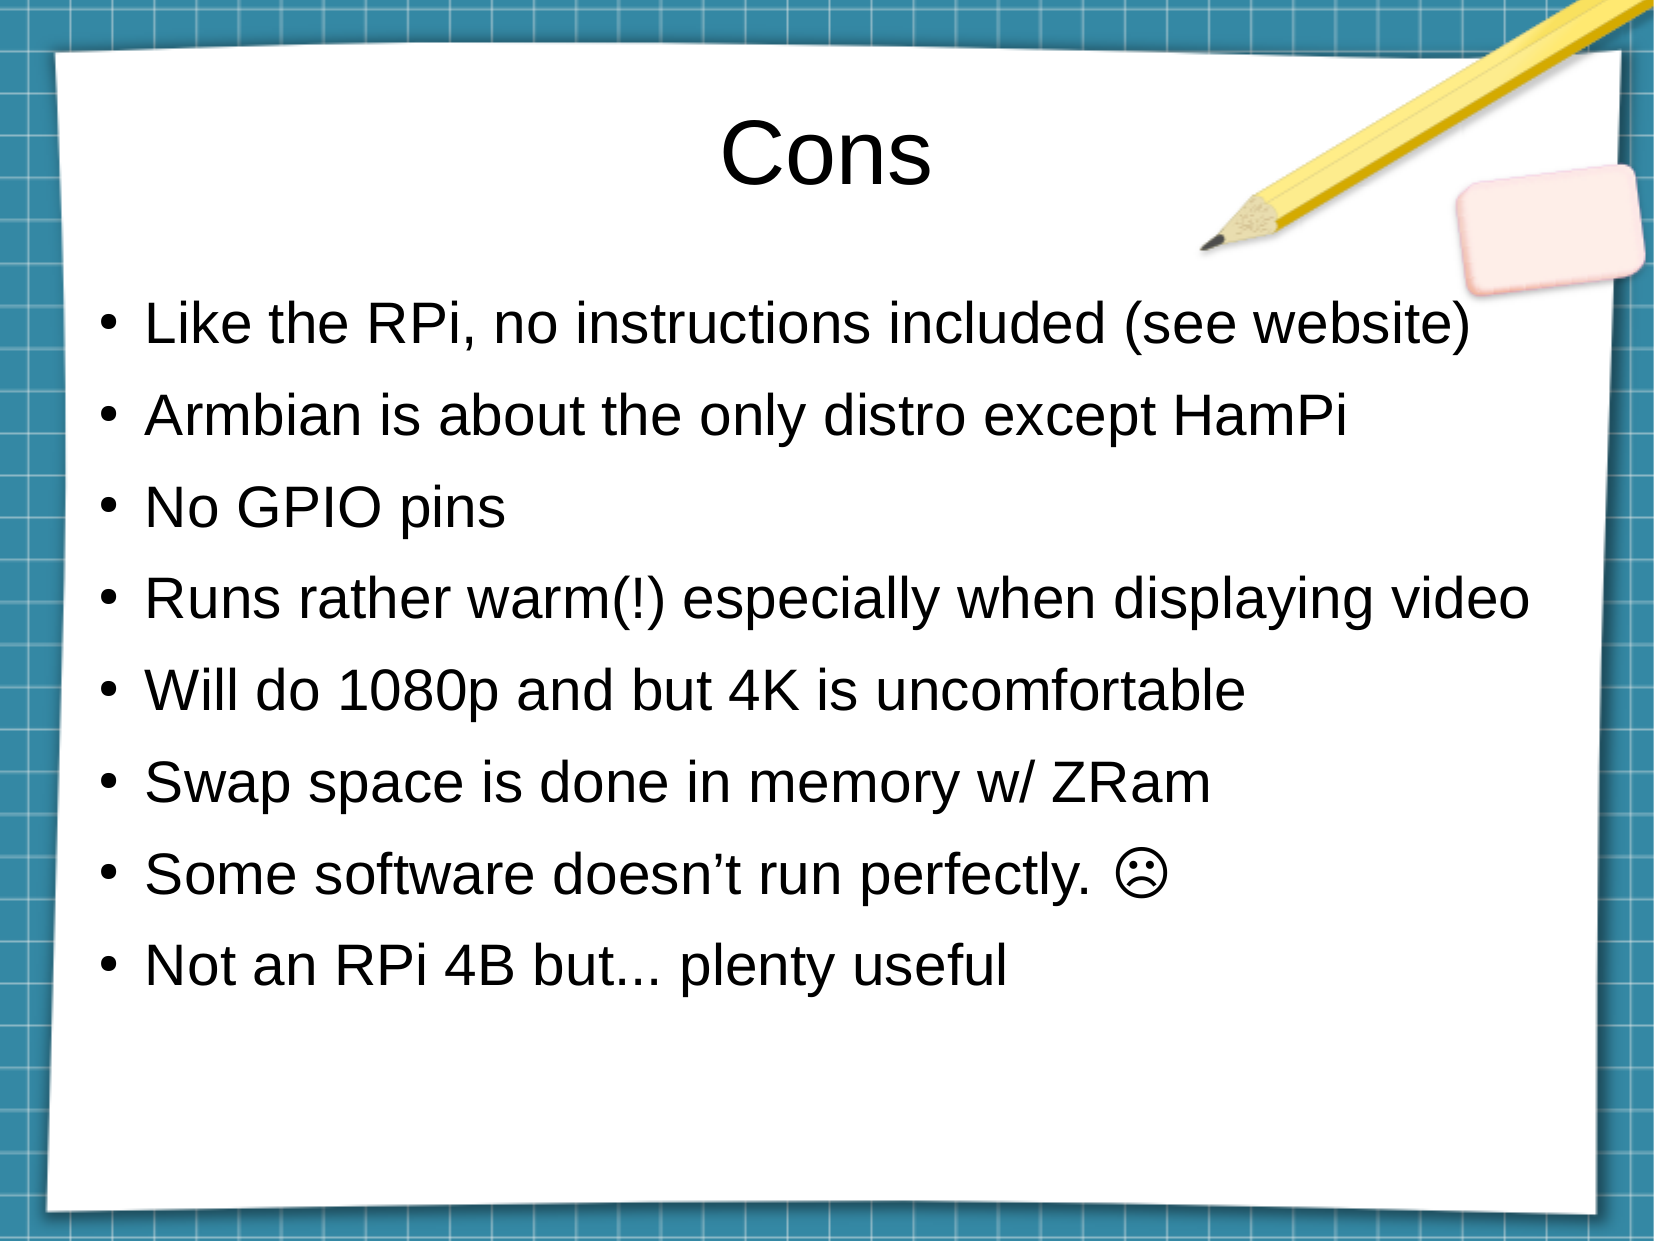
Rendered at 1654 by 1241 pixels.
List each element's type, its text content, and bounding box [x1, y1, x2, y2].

list Like the RPi, no instructions included (see website) Armbian is about the only distro except HamPi No GPIO pins Runs rather warm(!) especially when displaying video Will do 1080p and but 4K is uncomfortable Swap space is done in memory w/ ZRam Some software doesn’t run perfectly. ☹ Not an RPi 4B but... plenty useful [82, 290, 1571, 1010]
title Cons [82, 49, 1571, 257]
picture [0, 0, 1654, 1241]
